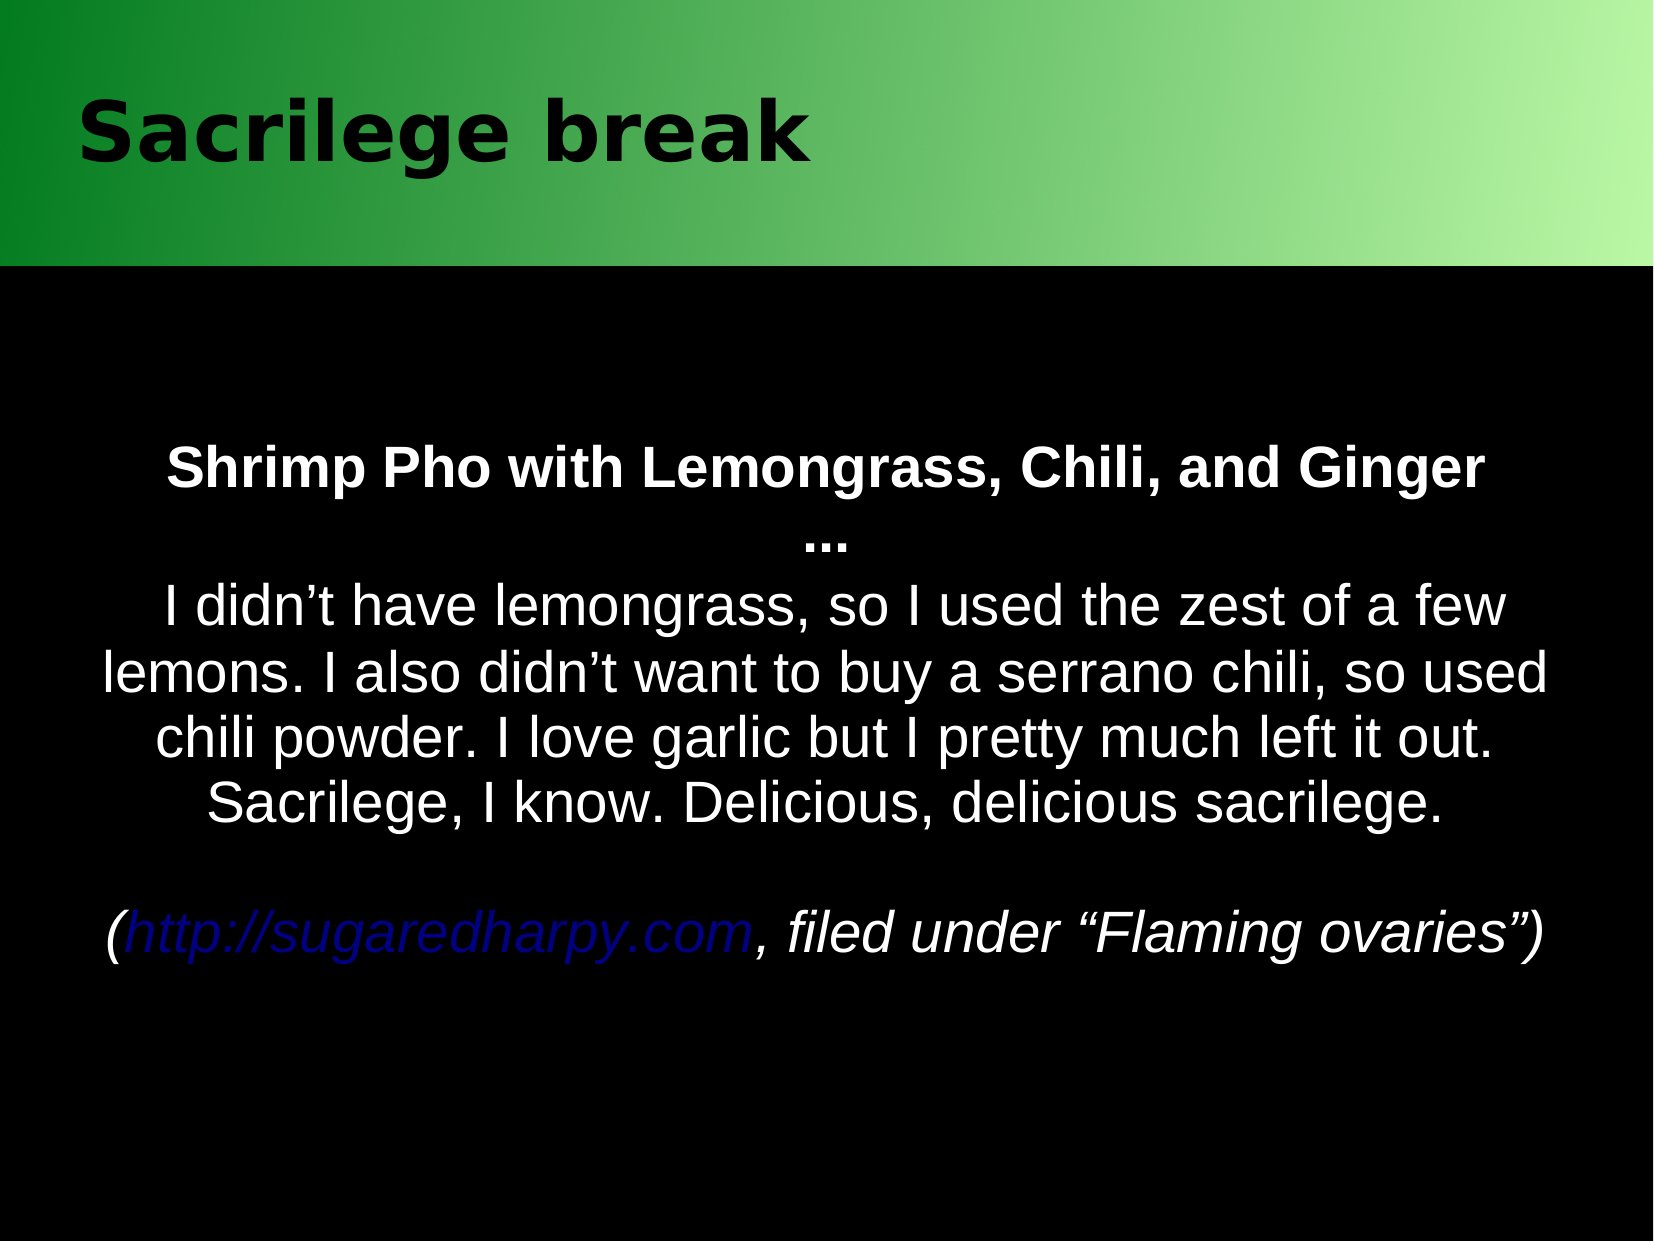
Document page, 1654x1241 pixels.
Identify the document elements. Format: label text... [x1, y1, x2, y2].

picture [0, 0, 1654, 1241]
title Sacrilege break [76, 29, 1565, 237]
subtitle Shrimp Pho with Lemongrass, Chili, and Ginger ... I didn’t have lemongrass, so I used the zest of a few lemons. I also didn’t want to buy a serrano chili, so used chili powder. I love garlic but I pretty much left it out. Sacrilege, I know. Delicious, delicious sacrilege. (http://sugaredharpy.com, filed under “Flaming ovaries”) [82, 290, 1571, 1109]
